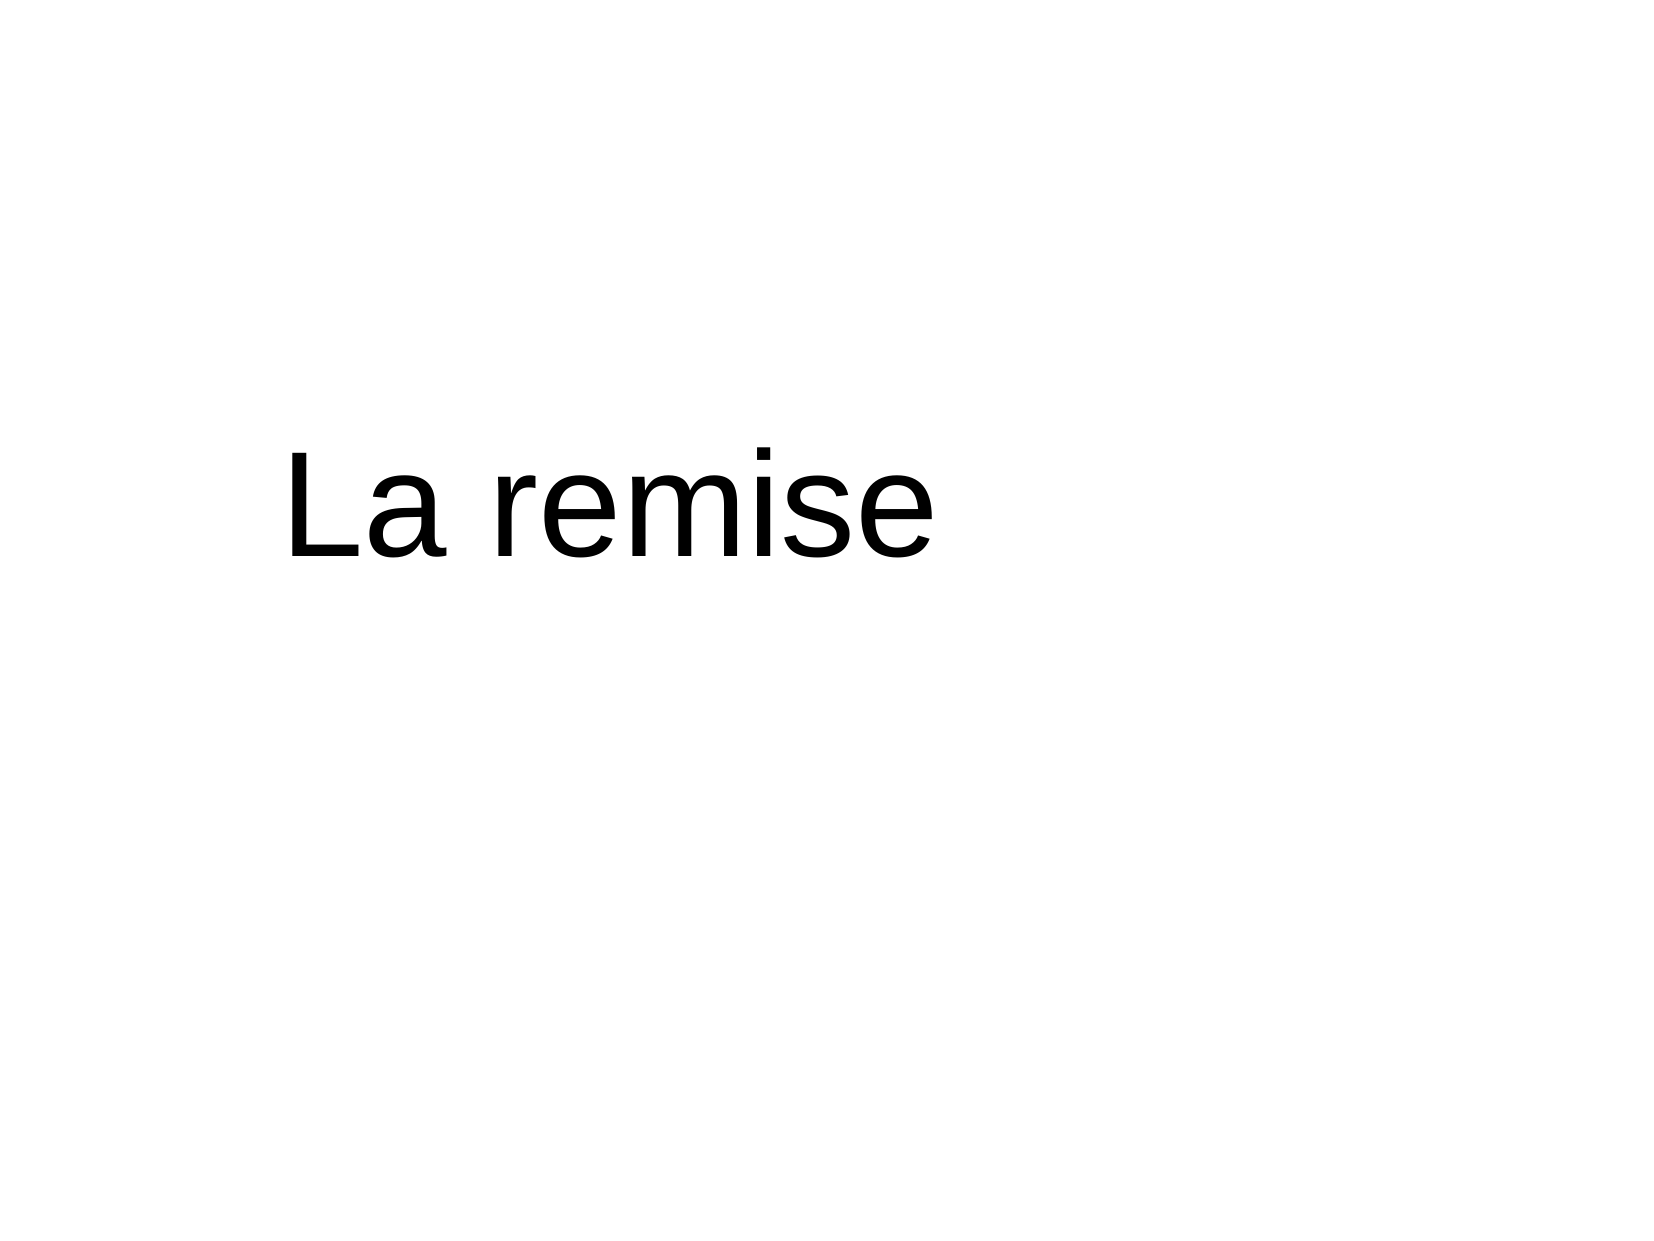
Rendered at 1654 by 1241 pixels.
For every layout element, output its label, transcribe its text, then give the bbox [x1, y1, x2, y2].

text_box La remise [265, 413, 1329, 596]
